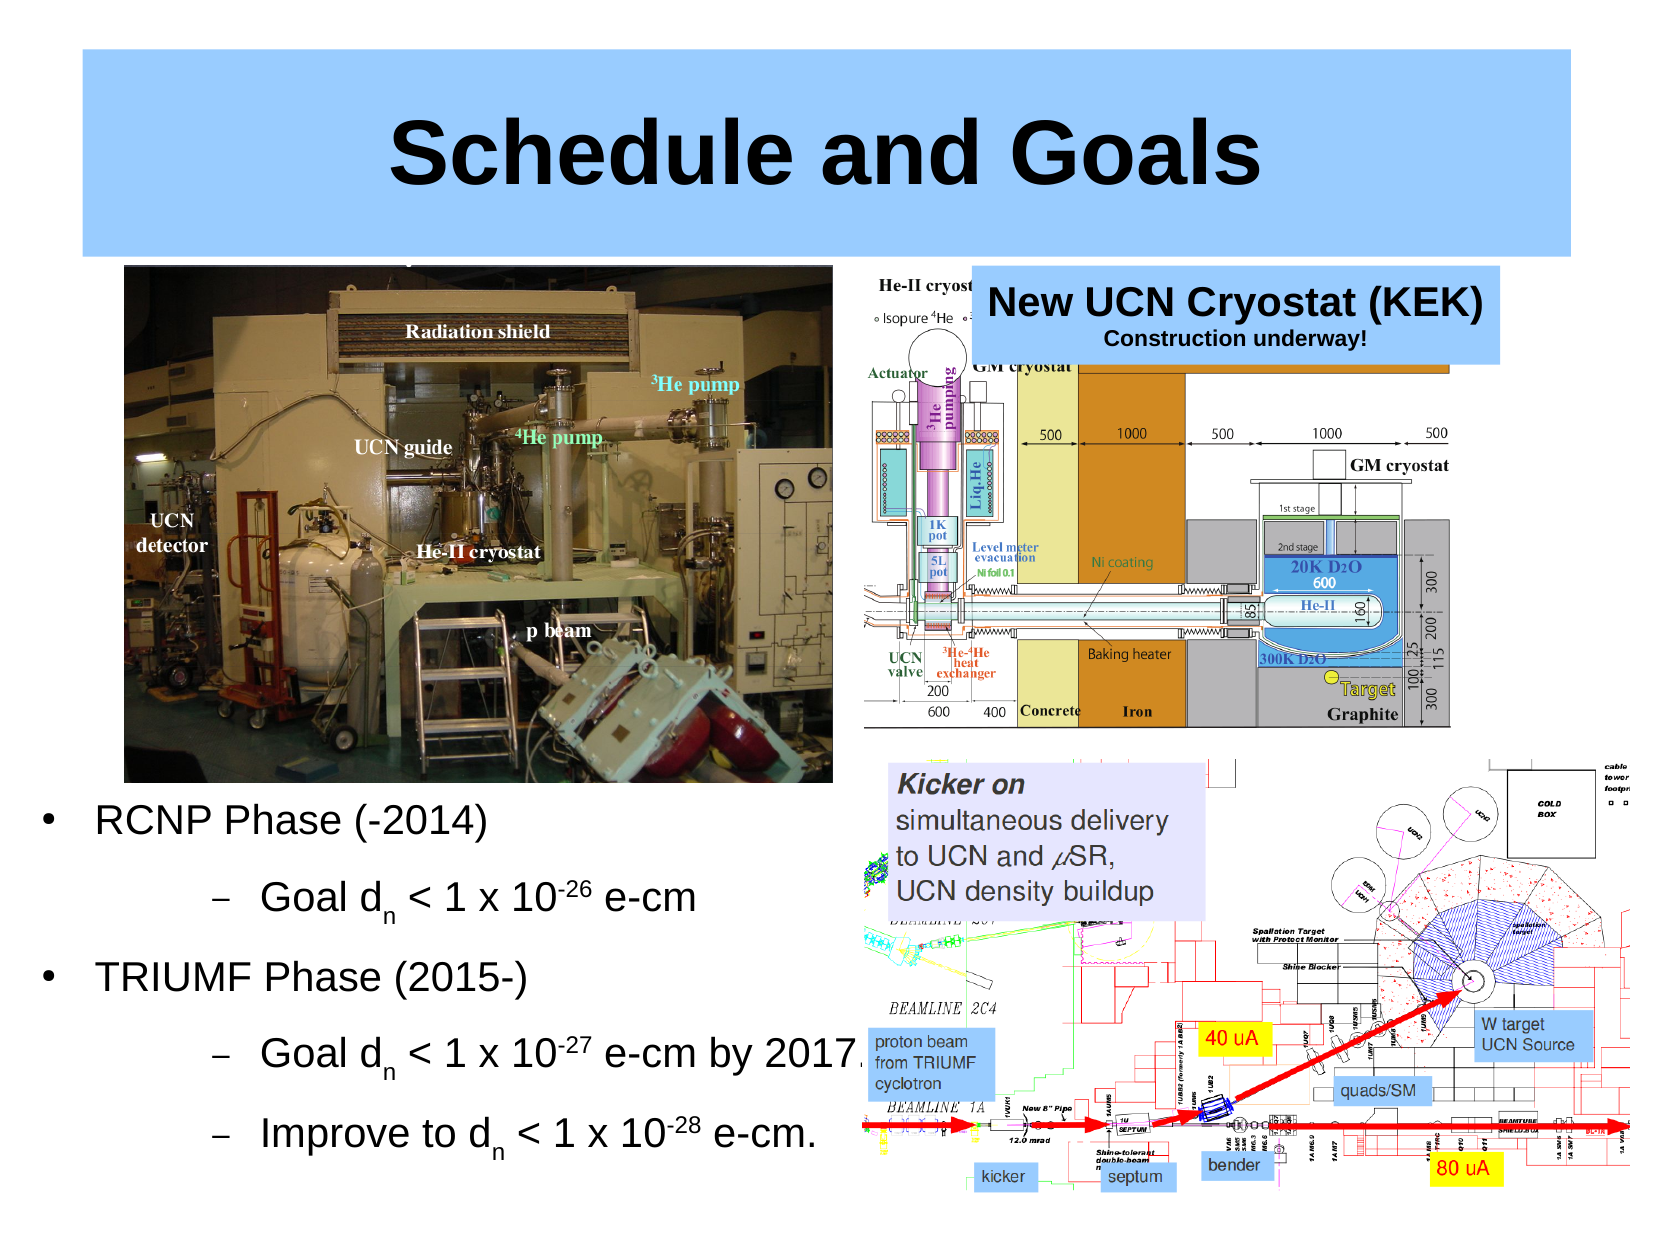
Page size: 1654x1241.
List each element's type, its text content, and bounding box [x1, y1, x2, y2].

picture [862, 759, 1630, 1193]
list RCNP Phase (-2014) Goal dn < 1 x 10-26 e-cm TRIUMF Phase (2015-) Goal dn < 1 x 10-27 e-cm by 2017. Improve to dn < 1 x 10-28 e-cm. [23, 797, 862, 1190]
title Schedule and Goals [82, 49, 1571, 257]
picture [864, 268, 1453, 731]
picture [124, 265, 833, 783]
text_box New UCN Cryostat (KEK) Construction underway! [971, 265, 1501, 365]
